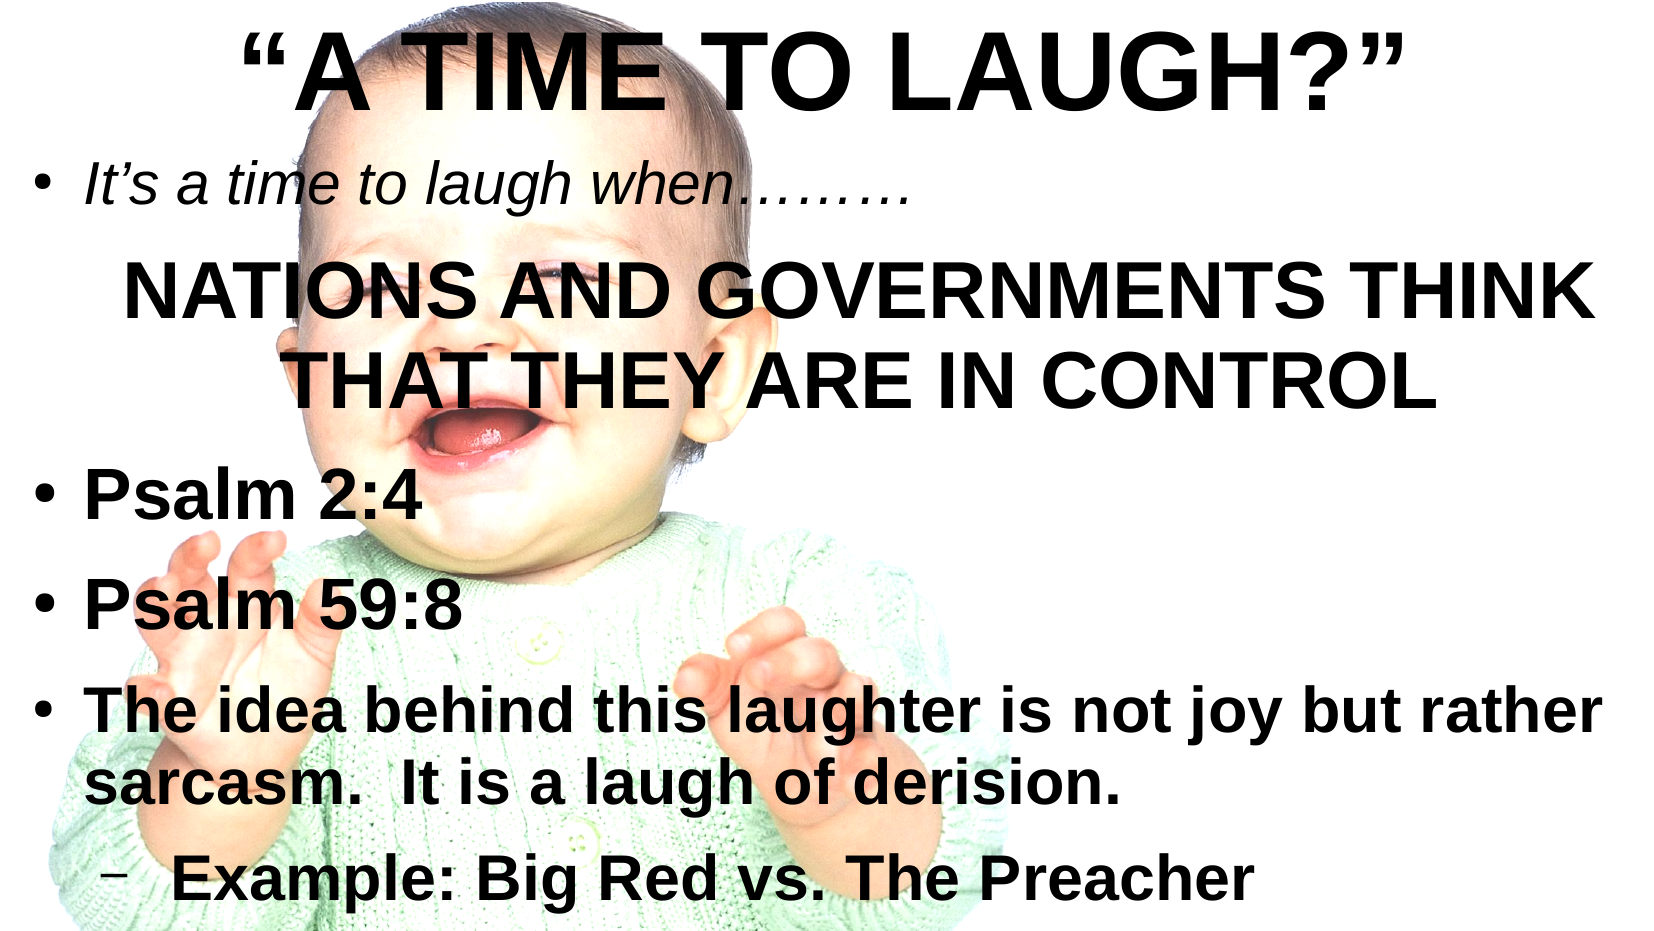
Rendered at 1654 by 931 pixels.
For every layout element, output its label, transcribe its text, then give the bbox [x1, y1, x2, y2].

list It’s a time to laugh when……… NATIONS AND GOVERNMENTS THINK THAT THEY ARE IN CONTROL Psalm 2:4 Psalm 59:8 The idea behind this laughter is not joy but rather sarcasm. It is a laugh of derision. Example: Big Red vs. The Preacher [15, 149, 1636, 916]
picture [0, 2, 1652, 931]
title “A TIME TO LAUGH?” [79, 0, 1569, 149]
